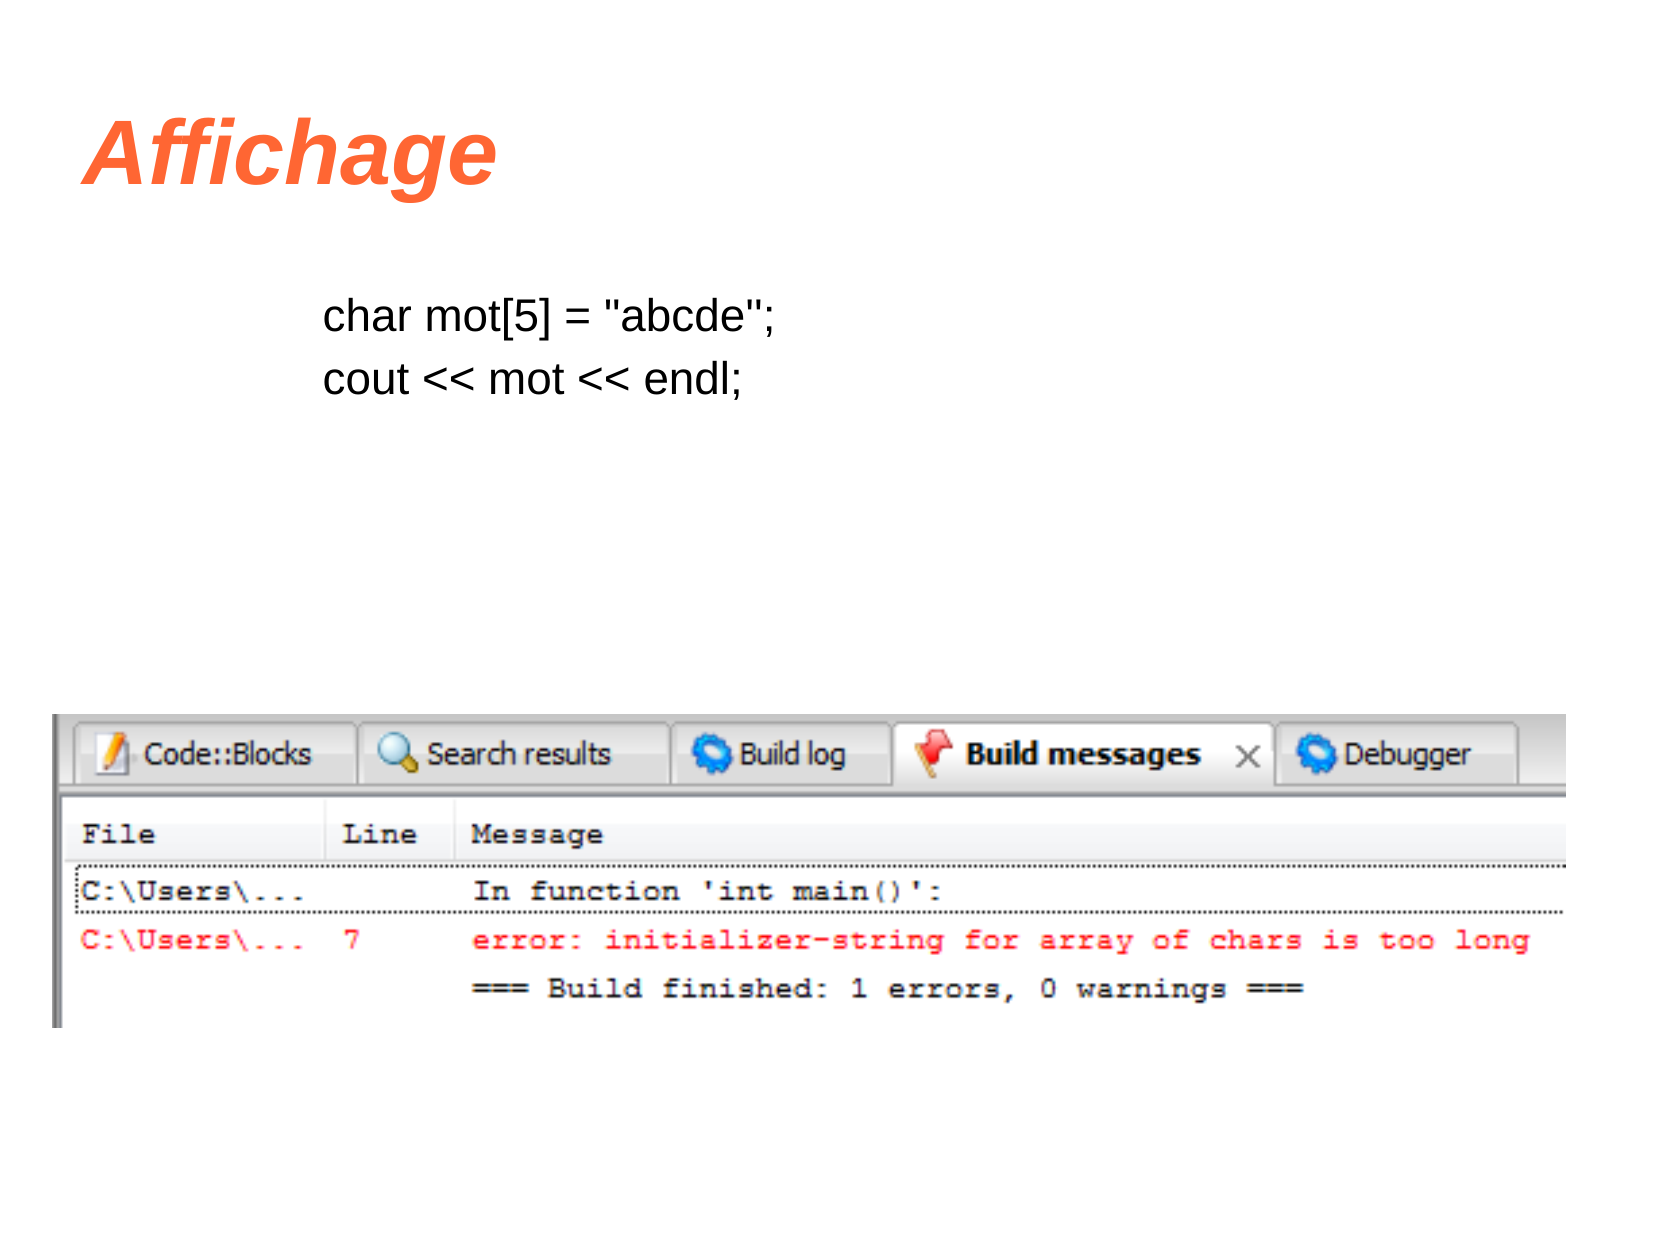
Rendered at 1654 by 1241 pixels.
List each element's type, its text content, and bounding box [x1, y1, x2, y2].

title Affichage [82, 49, 1571, 257]
picture [52, 714, 1566, 1028]
list char mot[5] = "abcde''; cout << mot << endl; [82, 290, 1571, 1109]
